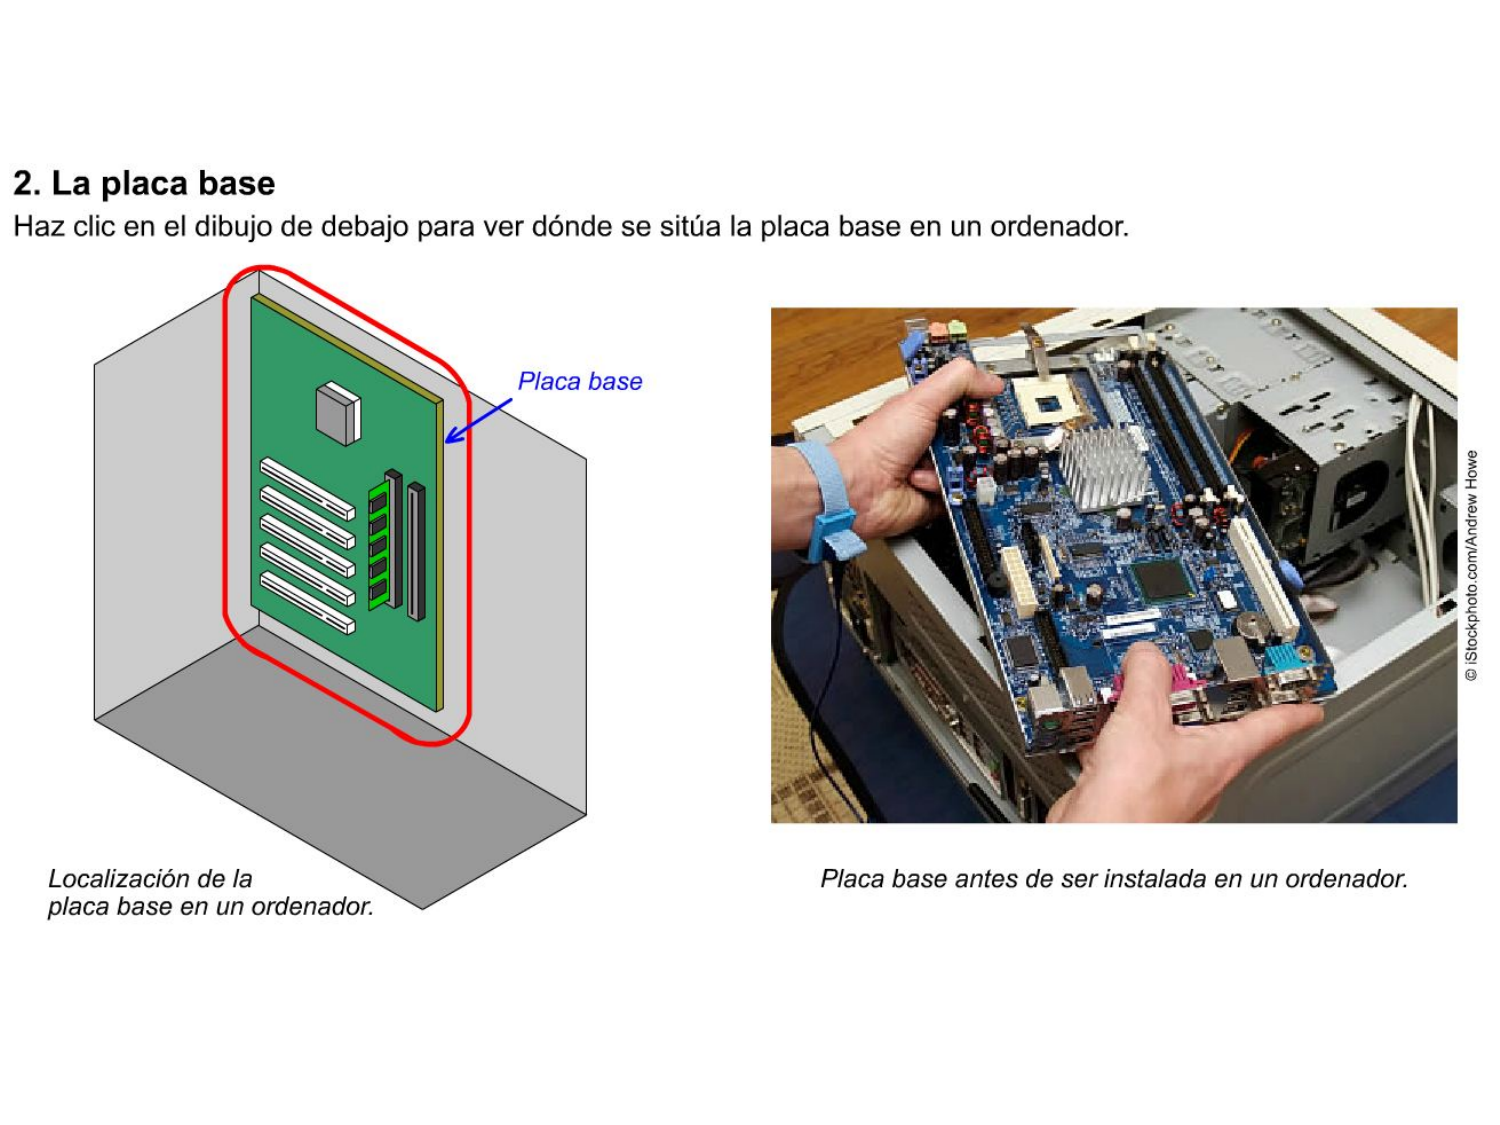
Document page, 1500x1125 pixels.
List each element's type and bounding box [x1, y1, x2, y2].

picture [0, 154, 1500, 971]
